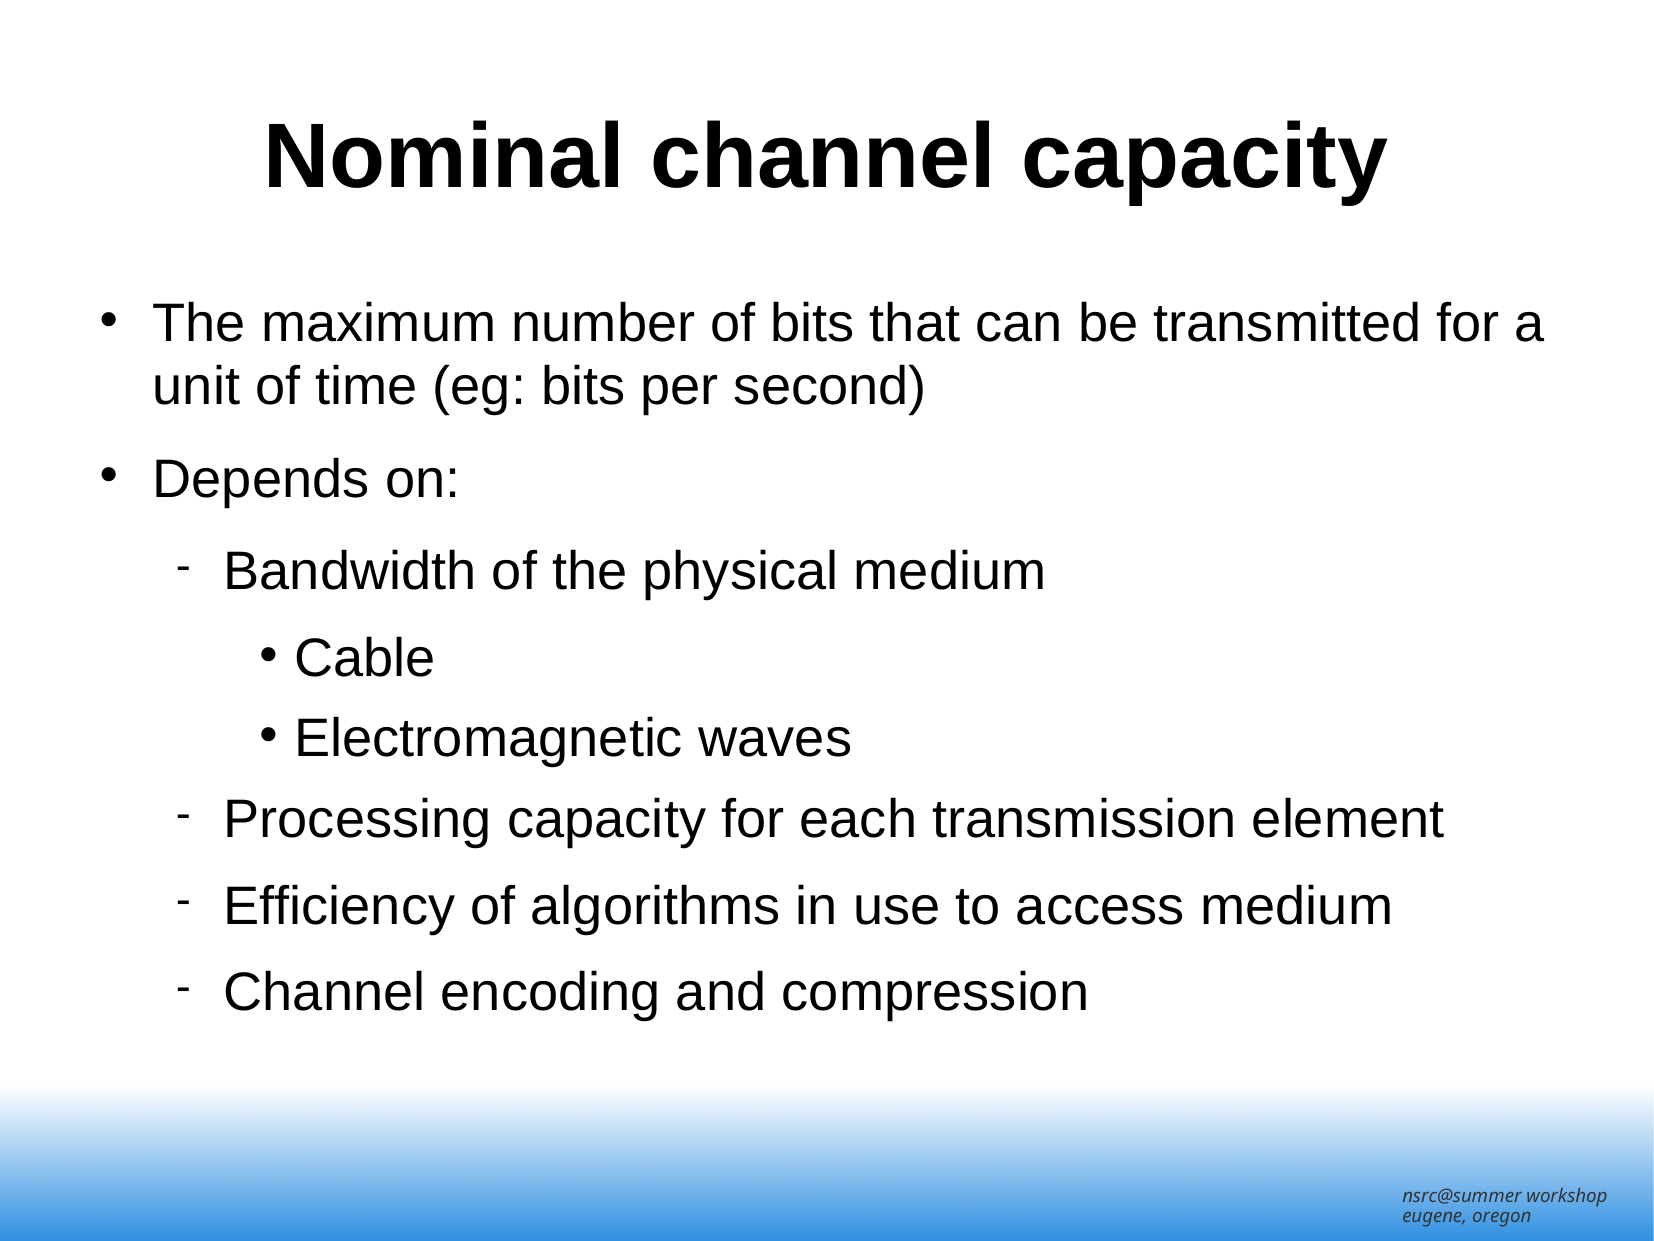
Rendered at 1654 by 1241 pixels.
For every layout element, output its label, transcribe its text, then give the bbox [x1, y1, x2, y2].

title Nominal channel capacity [82, 38, 1571, 268]
picture [0, 1083, 1654, 1241]
list The maximum number of bits that can be transmitted for a unit of time (eg: bits per second) Depends on: Bandwidth of the physical medium Cable Electromagnetic waves Processing capacity for each transmission element Efficiency of algorithms in use to access medium Channel encoding and compression [82, 290, 1571, 1088]
